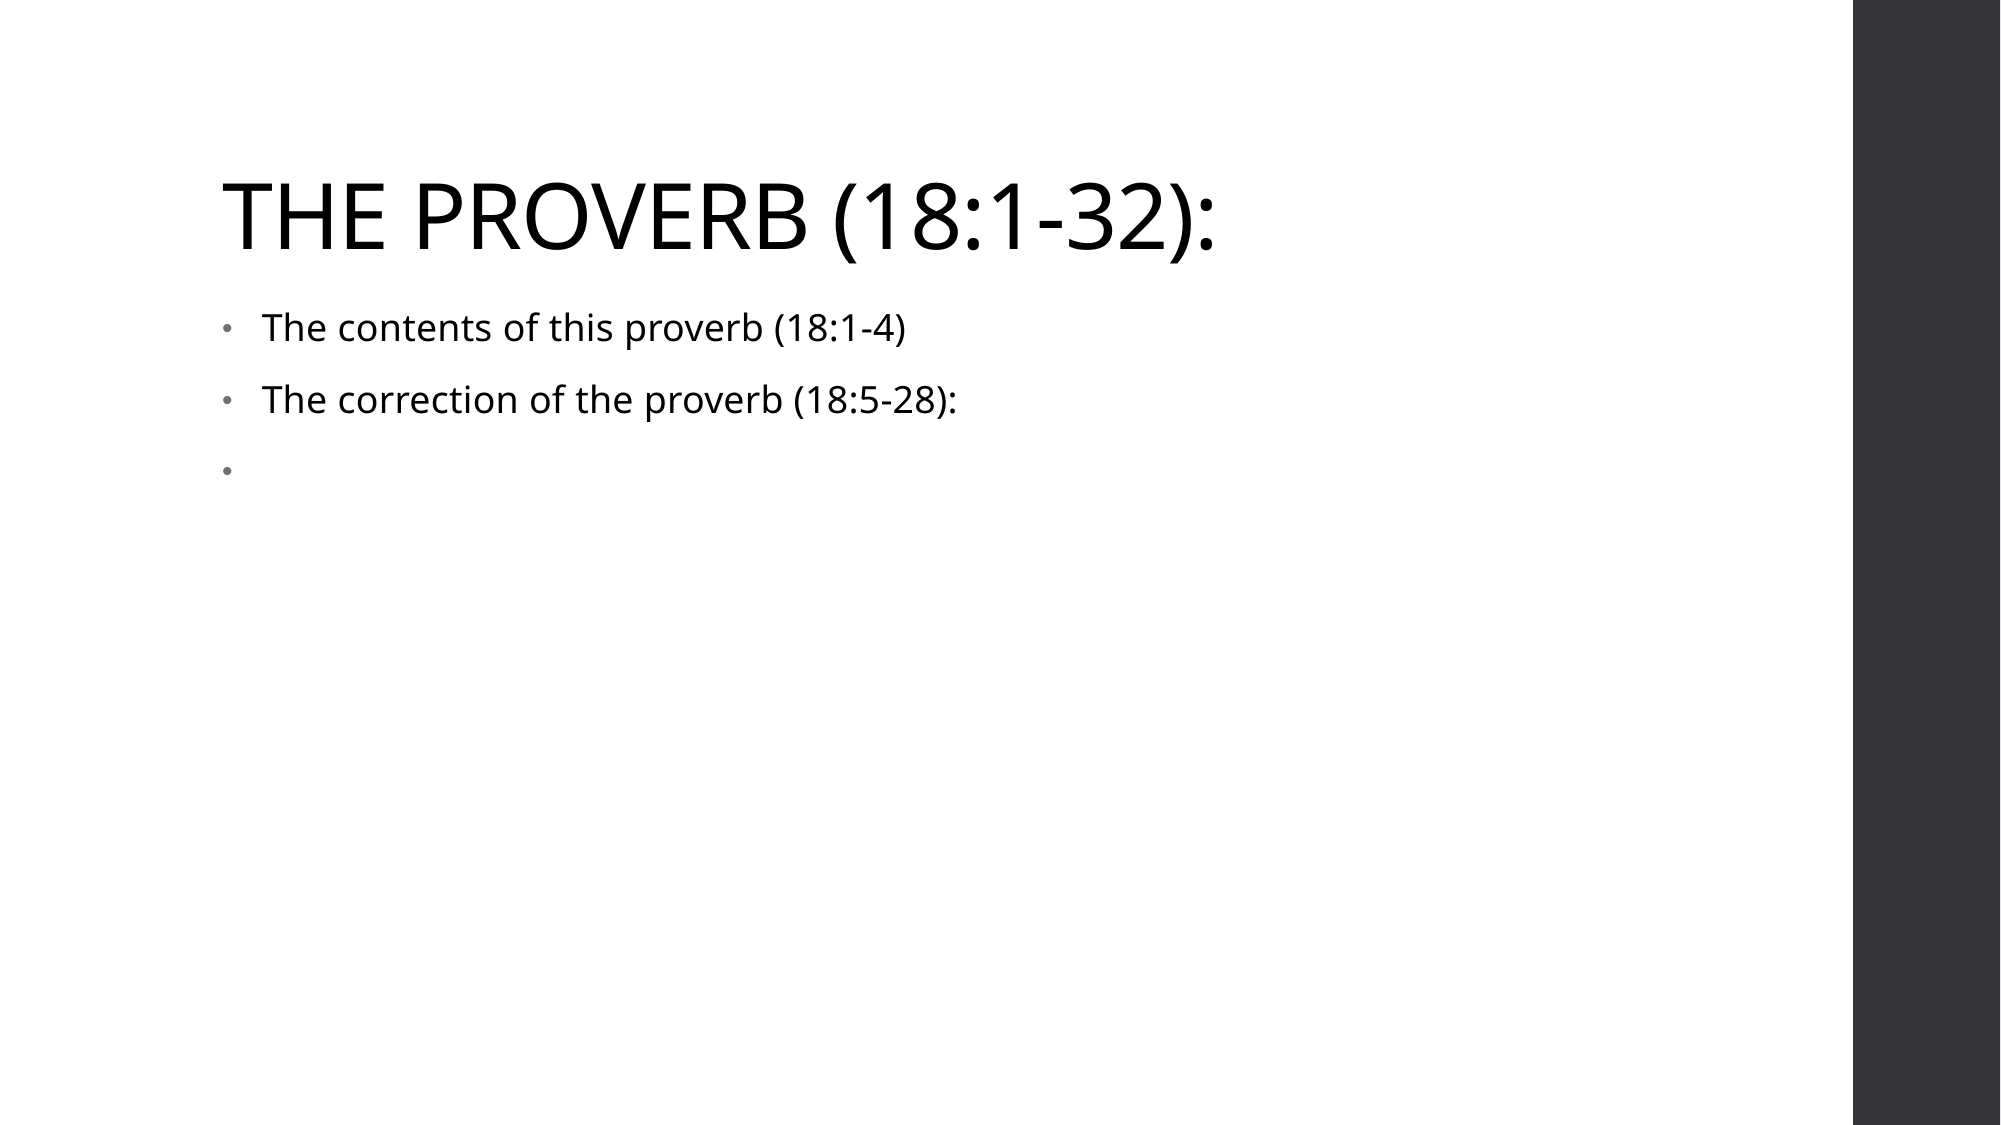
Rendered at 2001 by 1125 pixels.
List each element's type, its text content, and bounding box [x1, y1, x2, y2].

title THE PROVERB (18:1-32): [206, 60, 1797, 278]
list The contents of this proverb (18:1-4) The correction of the proverb (18:5-28): [206, 299, 1617, 1014]
